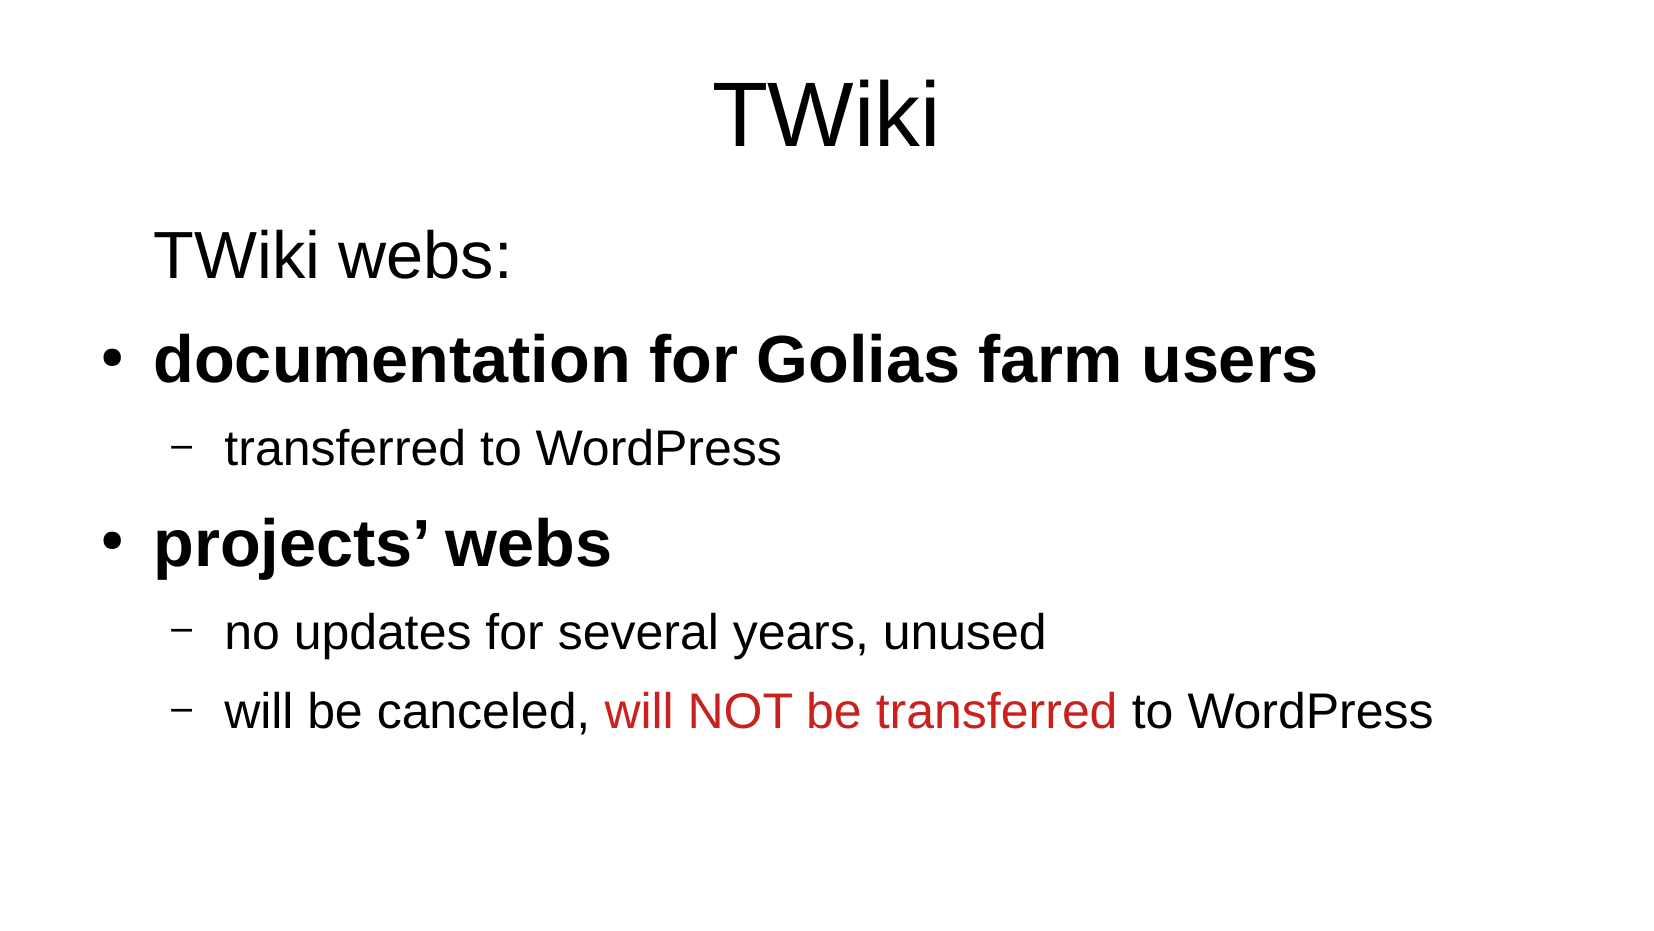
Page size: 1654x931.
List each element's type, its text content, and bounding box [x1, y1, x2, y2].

title TWiki [82, 37, 1571, 193]
list TWiki webs: documentation for Golias farm users transferred to WordPress projects’ webs no updates for several years, unused will be canceled, will NOT be transferred to WordPress [82, 217, 1571, 758]
